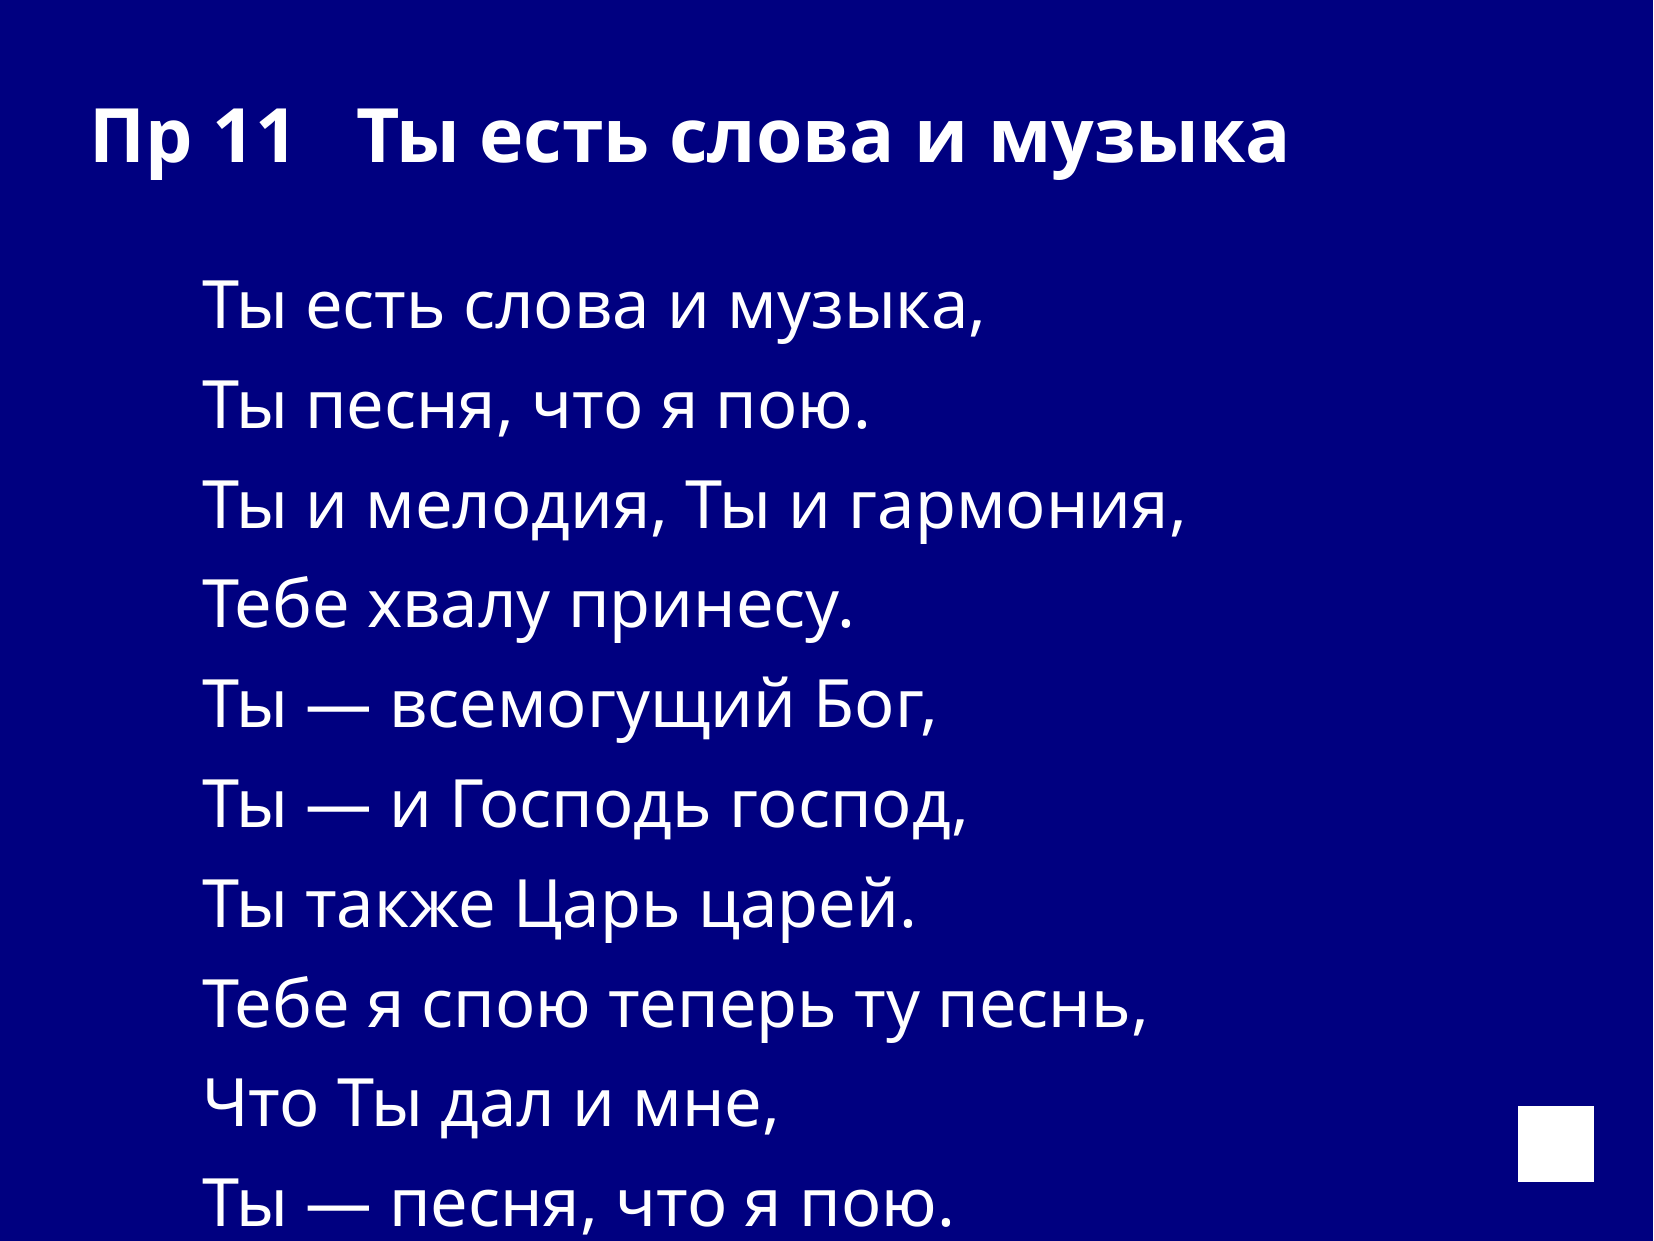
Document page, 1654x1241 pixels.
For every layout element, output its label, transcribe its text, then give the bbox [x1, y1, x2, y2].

text_box Пр 11 Ты есть слова и музыка [75, 75, 1576, 188]
text_box [1518, 1106, 1594, 1182]
text_box Ты есть слова и музыка, Ты песня, что я пою. Ты и мелодия, Ты и гармония, Тебе хвалу принесу. Ты — всемогущий Бог, Ты — и Господь господ, Ты также Царь царей. Тебе я спою теперь ту песнь, Что Ты дал и мне, Ты — песня, что я пою. [75, 188, 1576, 1163]
